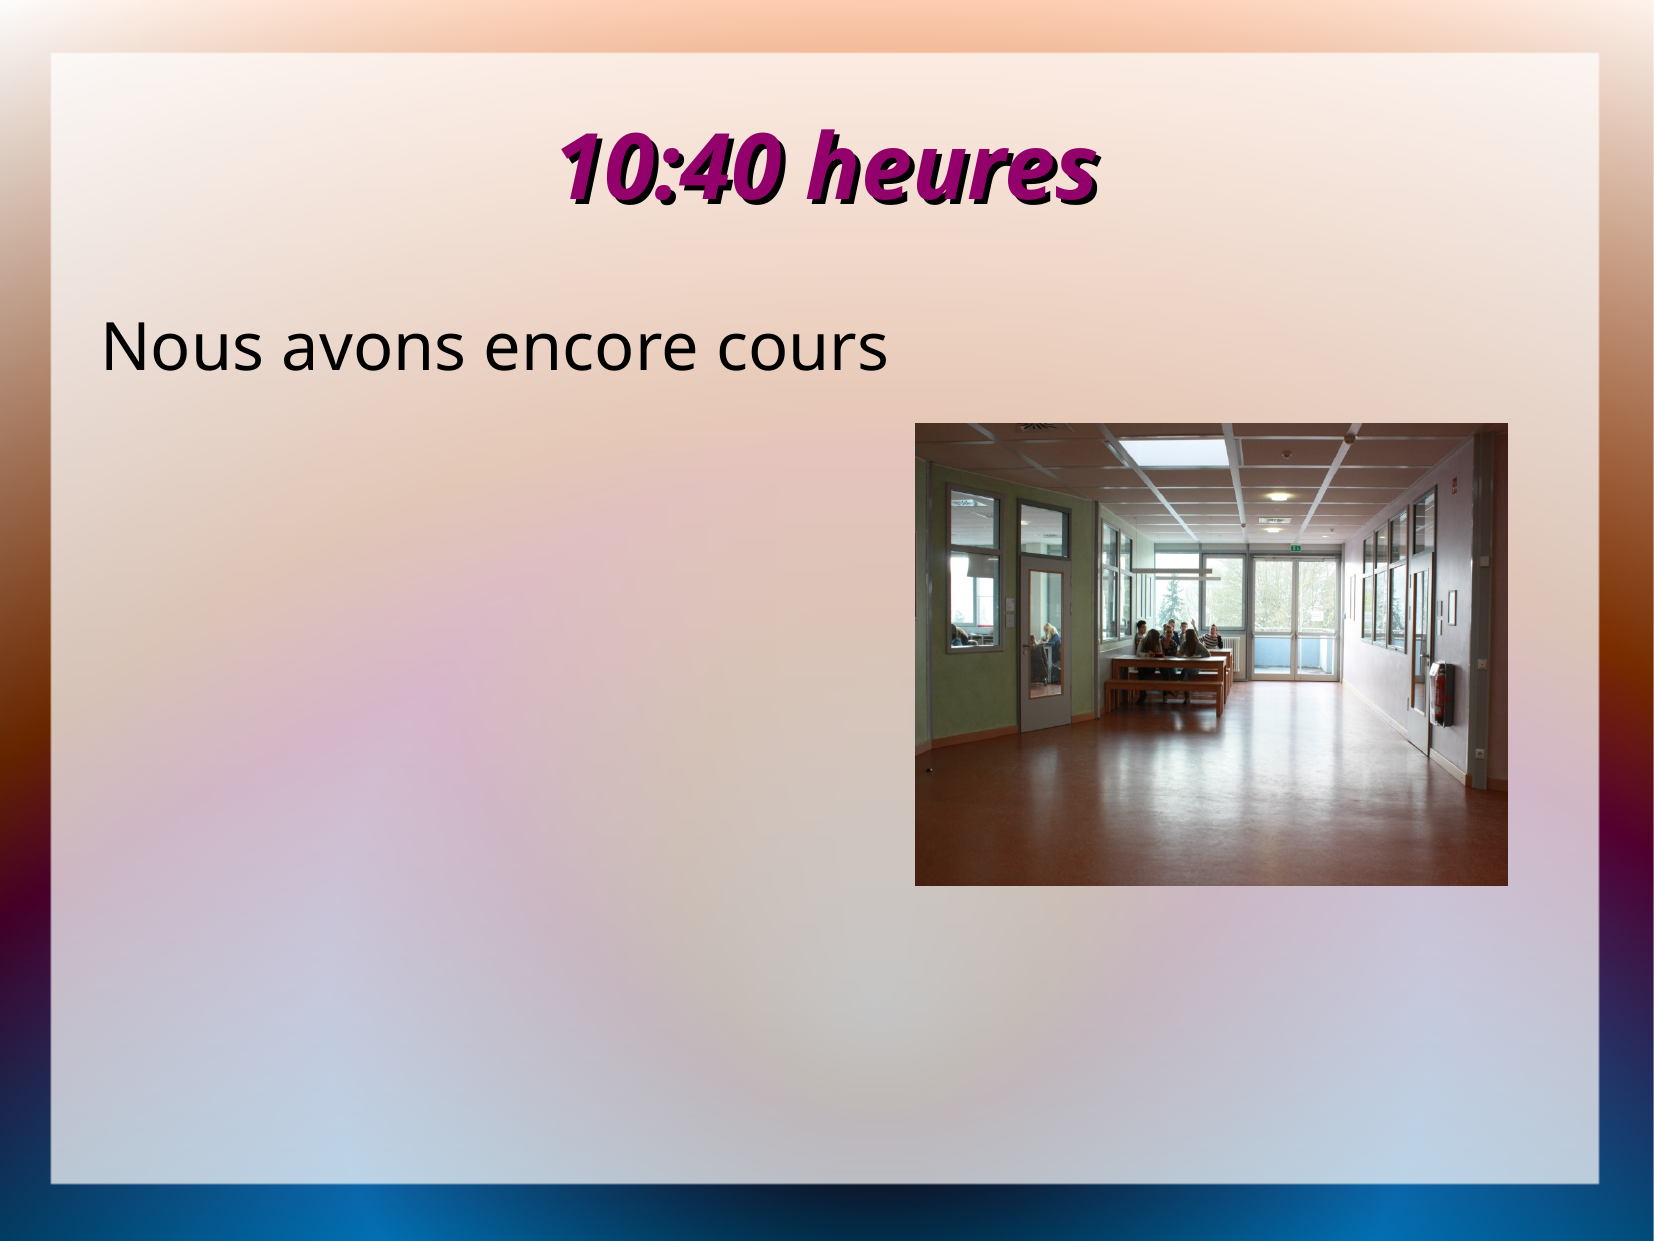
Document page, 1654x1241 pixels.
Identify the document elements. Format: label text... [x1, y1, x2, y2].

title 10:40 heures [82, 55, 1571, 263]
list Nous avons encore cours [82, 290, 1571, 1034]
picture [0, 0, 1654, 1241]
